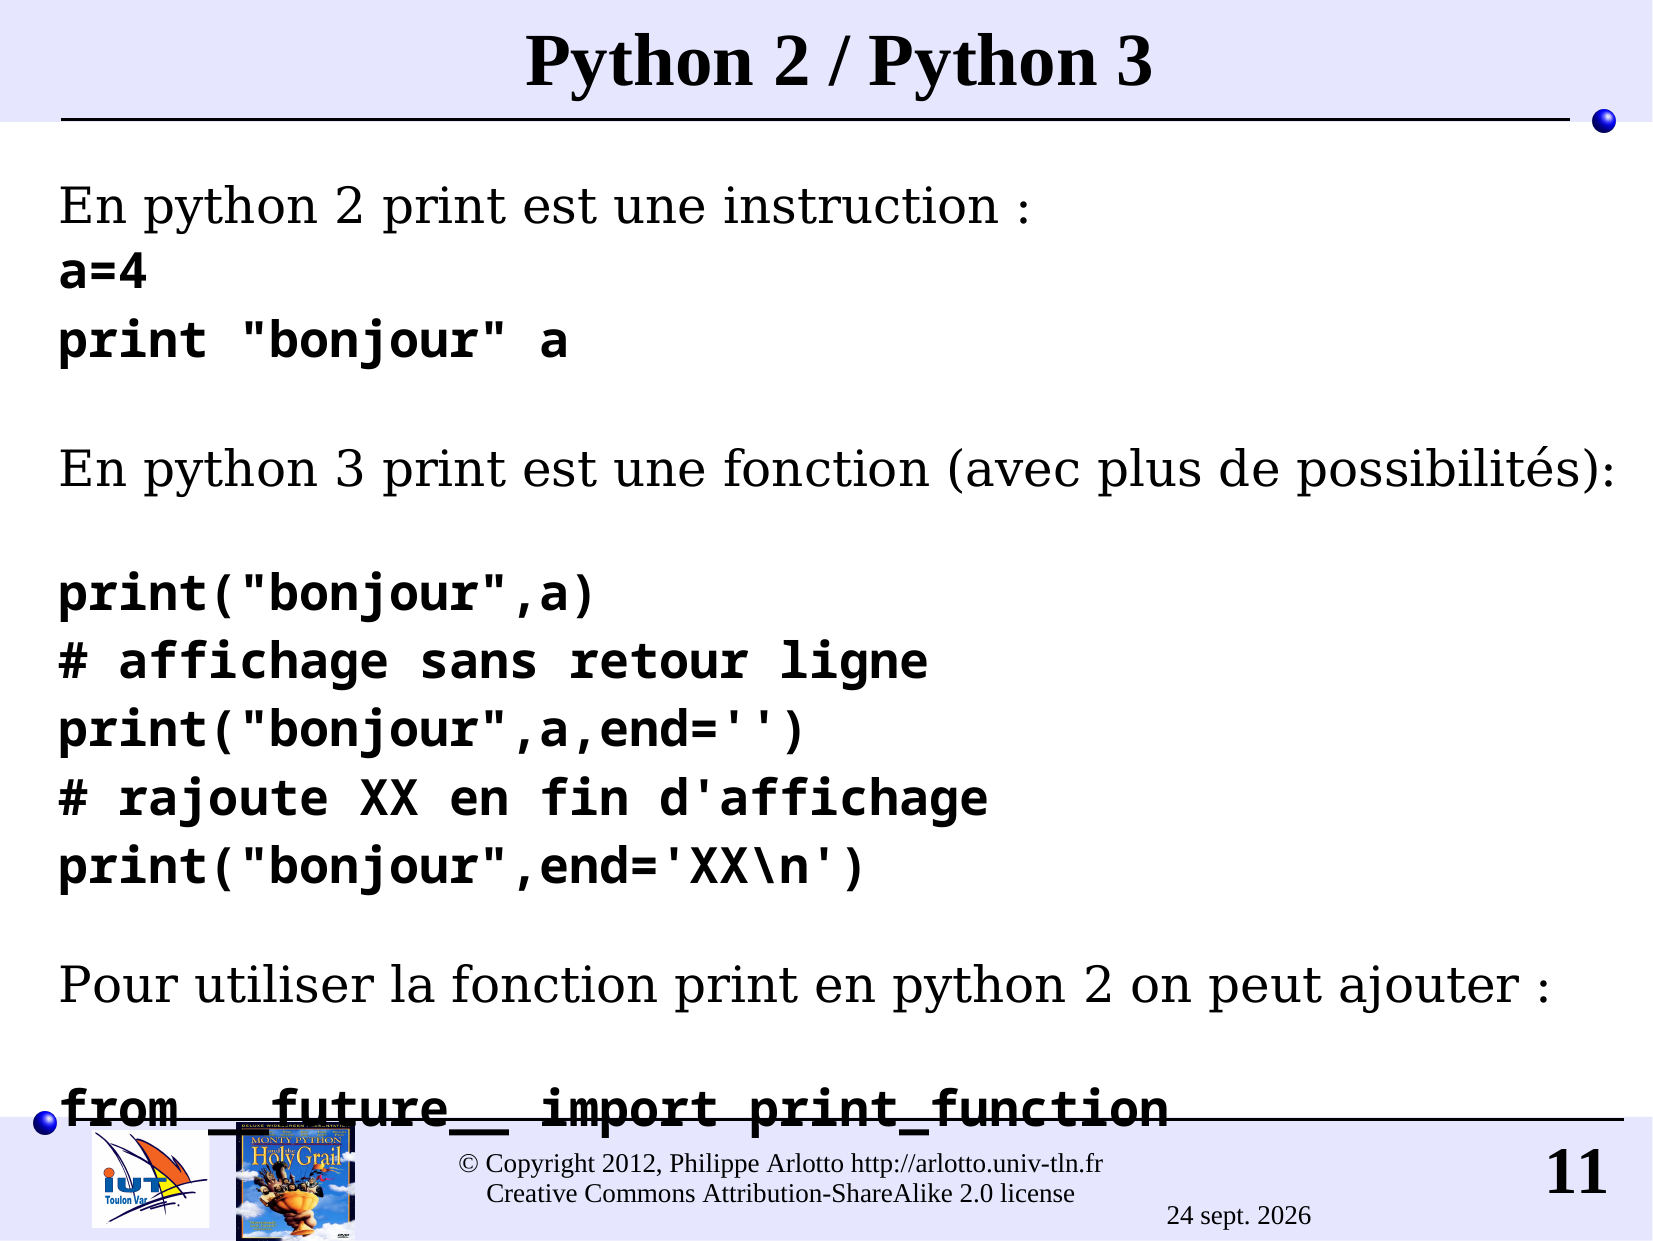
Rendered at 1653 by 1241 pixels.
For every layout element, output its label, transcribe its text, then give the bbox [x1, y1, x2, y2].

text_box En python 2 print est une instruction : a=4 print "bonjour" a En python 3 print est une fonction (avec plus de possibilités): print("bonjour",a) # affichage sans retour ligne print("bonjour",a,end='') # rajoute XX en fin d'affichage print("bonjour",end='XX\n') Pour utiliser la fonction print en python 2 on peut ajouter : from __future__ import print_function [59, 177, 1619, 1061]
picture [236, 1122, 355, 1241]
title Python 2 / Python 3 [95, 14, 1585, 107]
